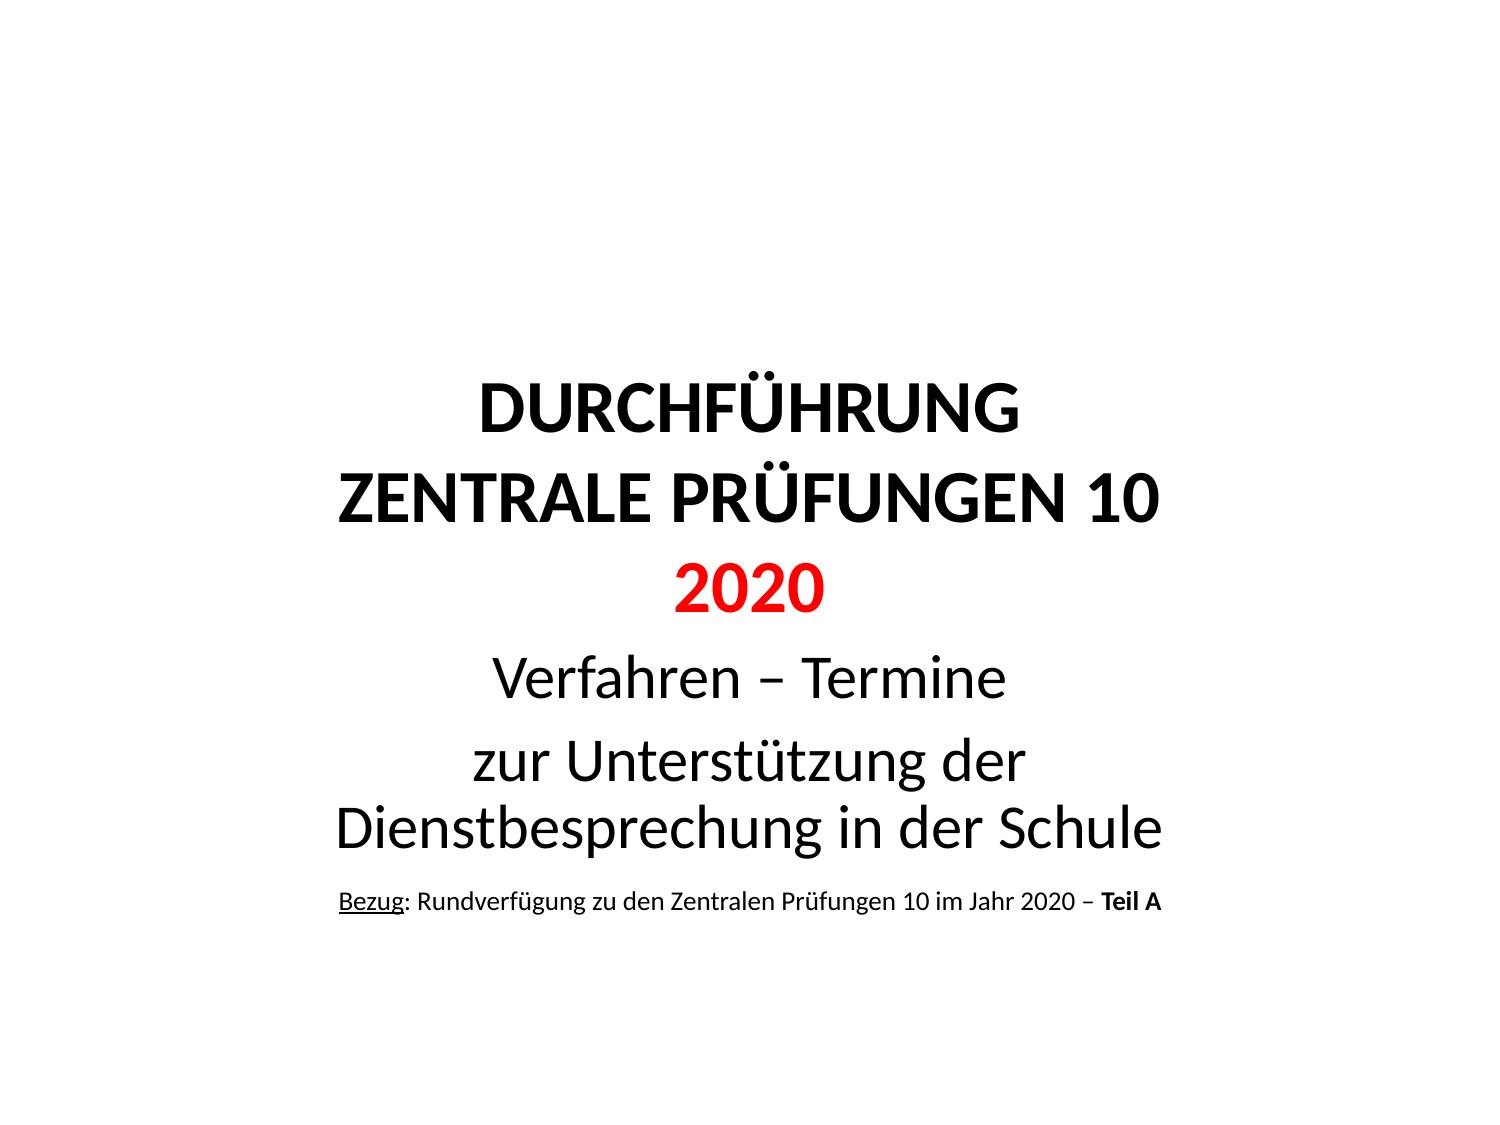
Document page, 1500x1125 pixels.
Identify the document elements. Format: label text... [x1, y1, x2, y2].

title DURCHFÜHRUNG ZENTRALE PRÜFUNGEN 10 2020 [112, 349, 1388, 591]
subtitle Verfahren – Termine zur Unterstützung der Dienstbesprechung in der Schule Bezug: Rundverfügung zu den Zentralen Prüfungen 10 im Jahr 2020 – Teil A [225, 637, 1276, 925]
